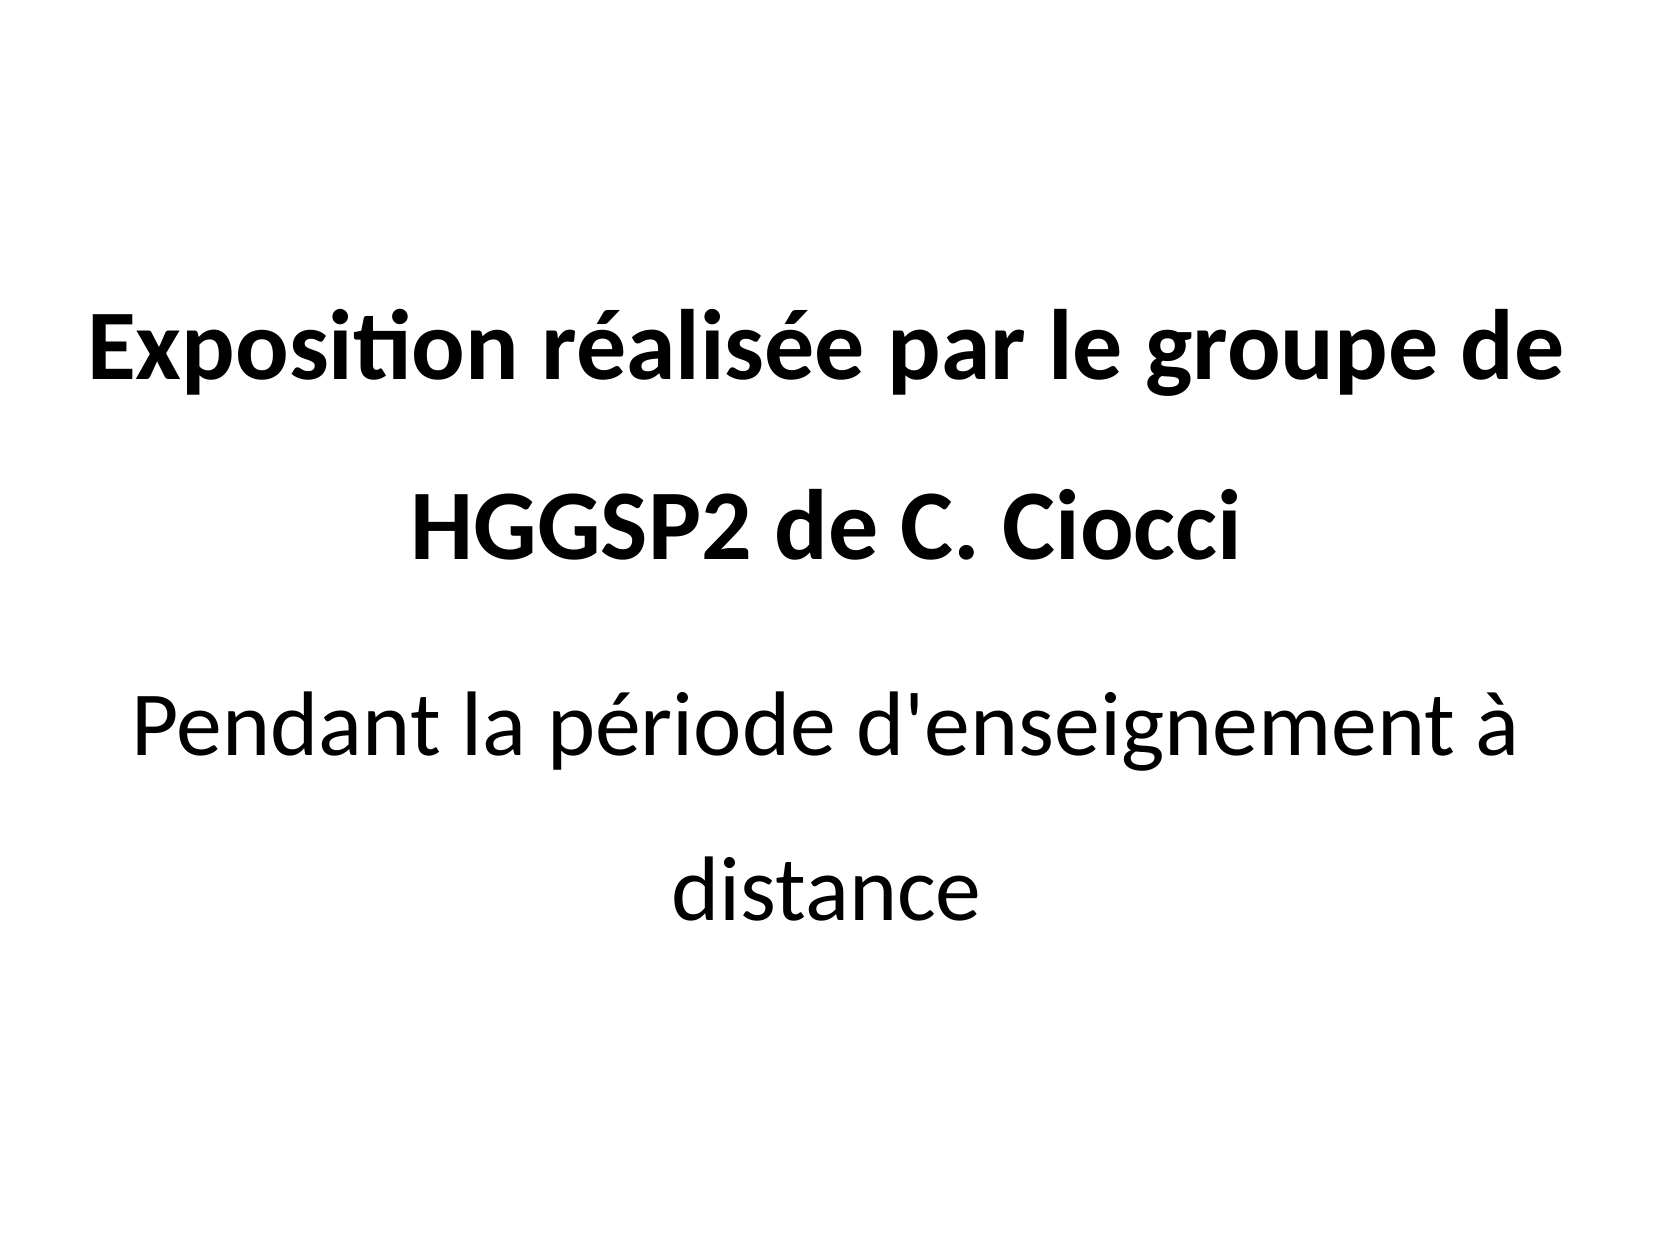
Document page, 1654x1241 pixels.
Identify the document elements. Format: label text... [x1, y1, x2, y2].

subtitle Exposition réalisée par le groupe de HGGSP2 de C. Ciocci Pendant la période d'enseignement à distance [82, 49, 1571, 1109]
